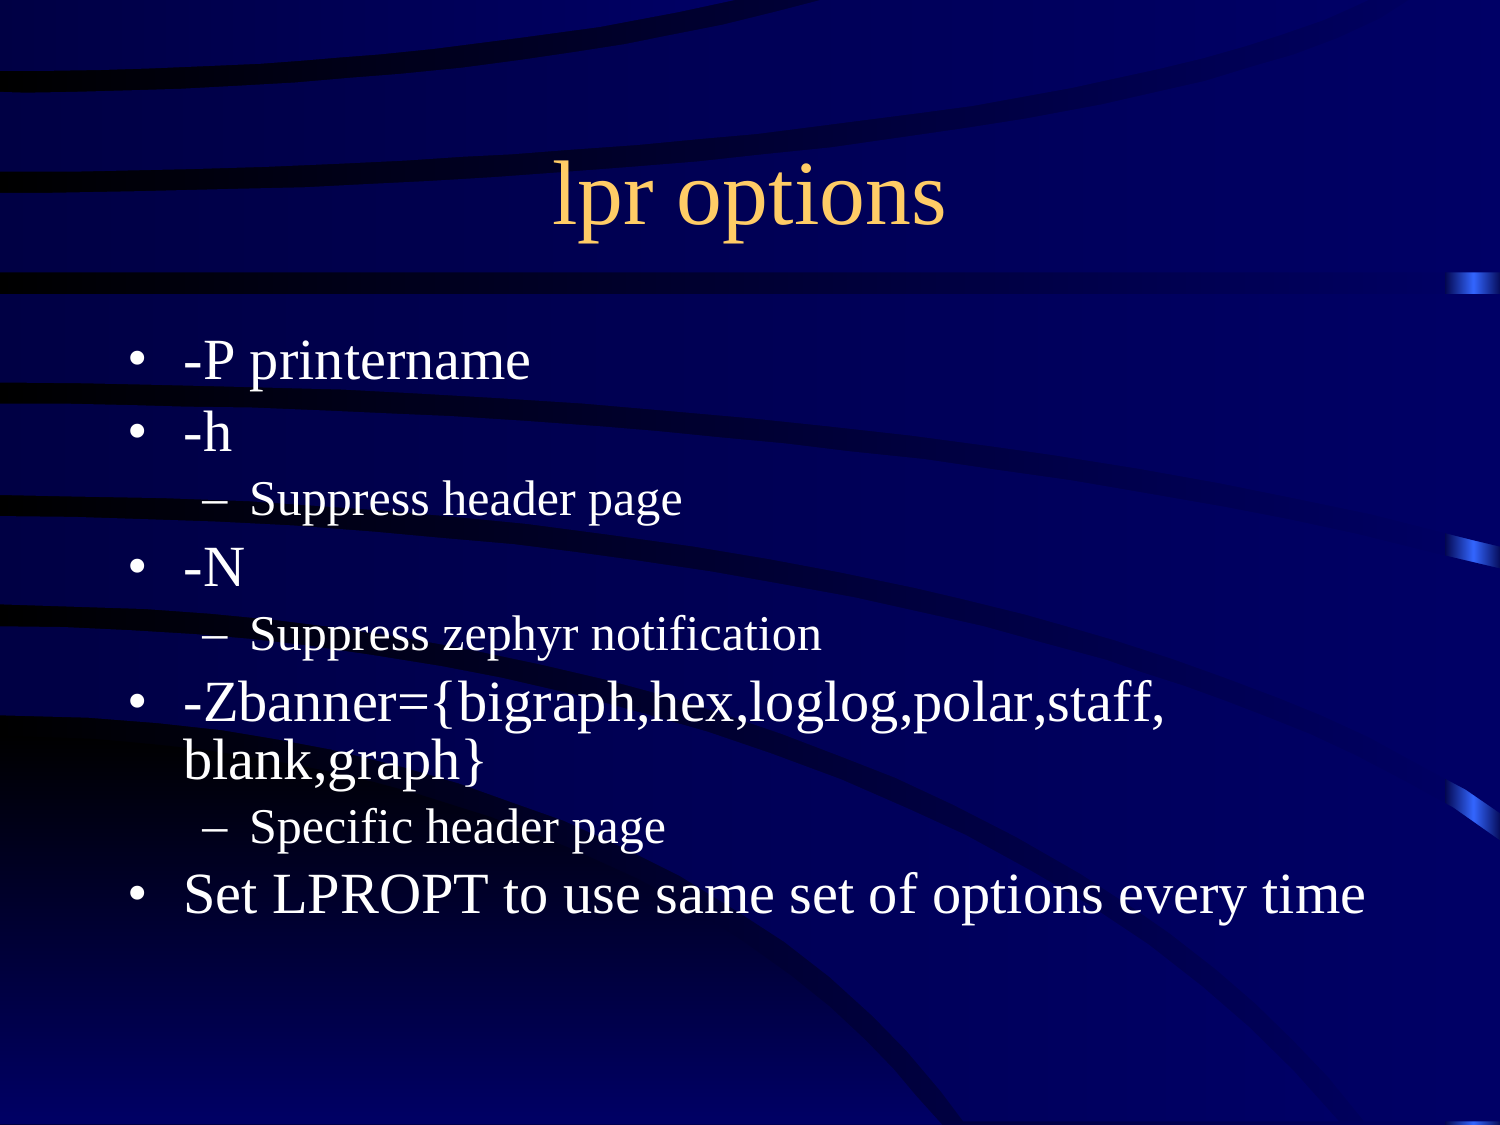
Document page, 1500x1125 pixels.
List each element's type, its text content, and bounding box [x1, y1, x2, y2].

title lpr options [112, 99, 1388, 288]
list -P printername -h Suppress header page -N Suppress zephyr notification -Zbanner={bigraph,hex,loglog,polar,staff, blank,graph} Specific header page Set LPROPT to use same set of options every time [112, 324, 1388, 1001]
